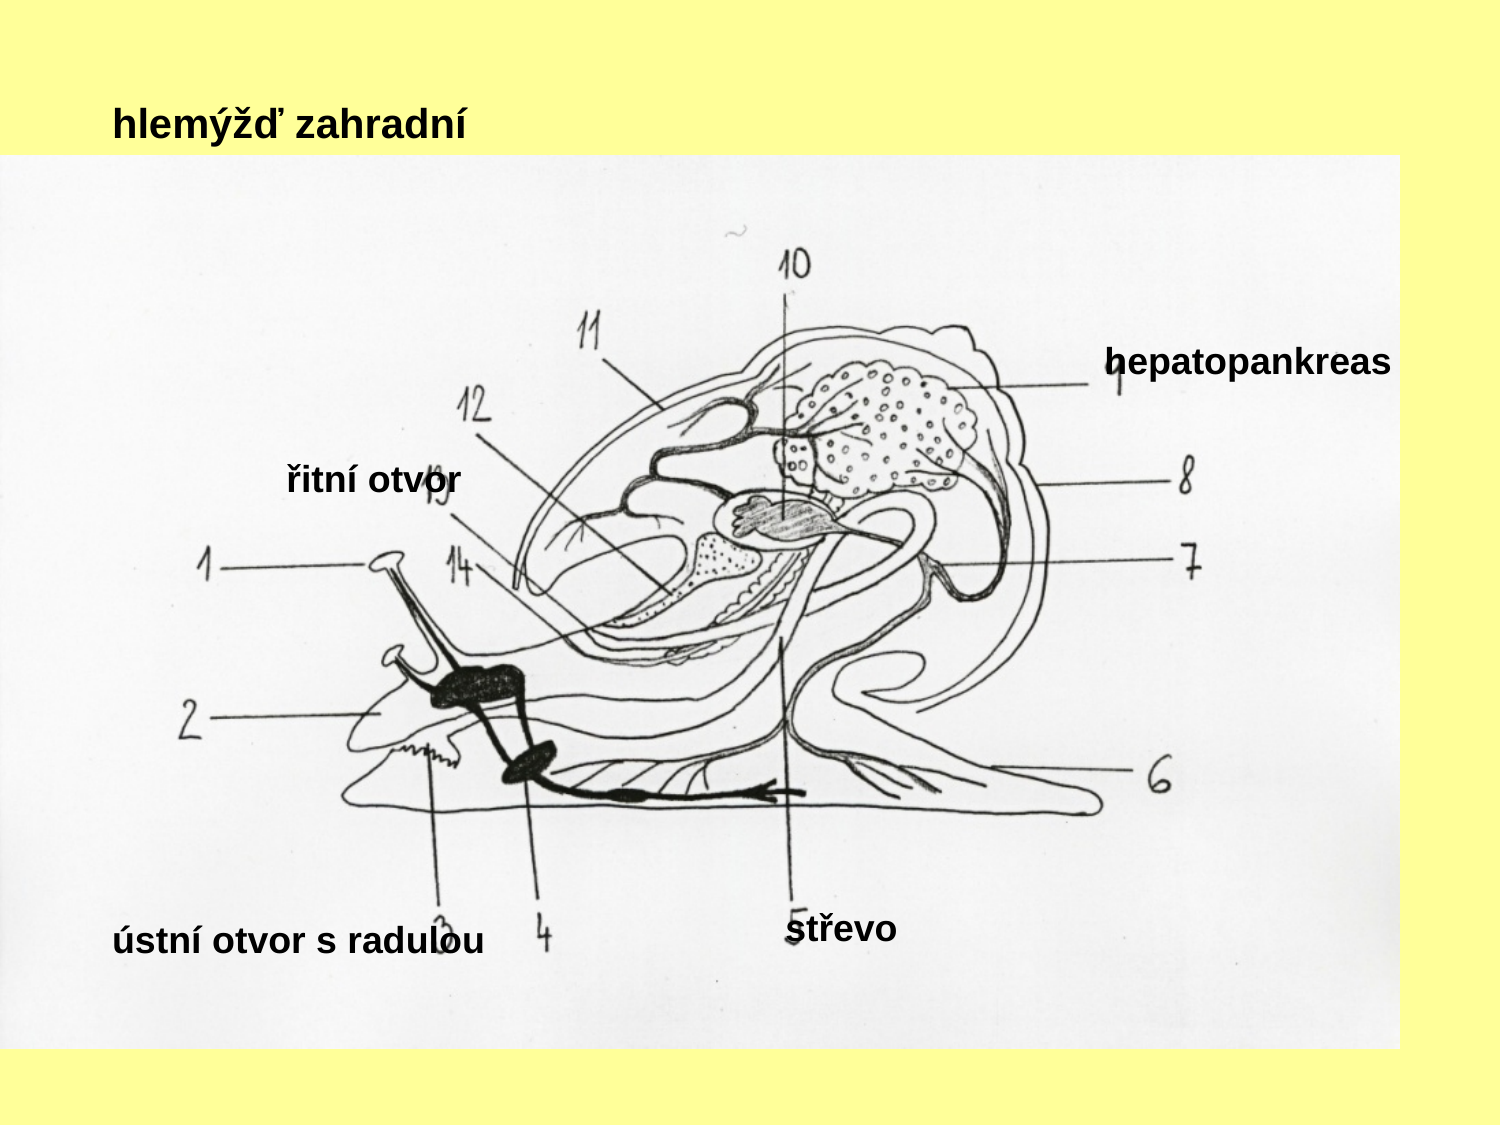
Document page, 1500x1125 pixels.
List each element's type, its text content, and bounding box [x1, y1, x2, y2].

text_box hepatopankreas [1089, 329, 1408, 390]
text_box střevo [770, 896, 914, 957]
text_box řitní otvor [155, 447, 476, 508]
picture [0, 155, 1400, 1049]
text_box hlemýžď zahradní [97, 89, 482, 155]
text_box ústní otvor s radulou [97, 908, 501, 969]
